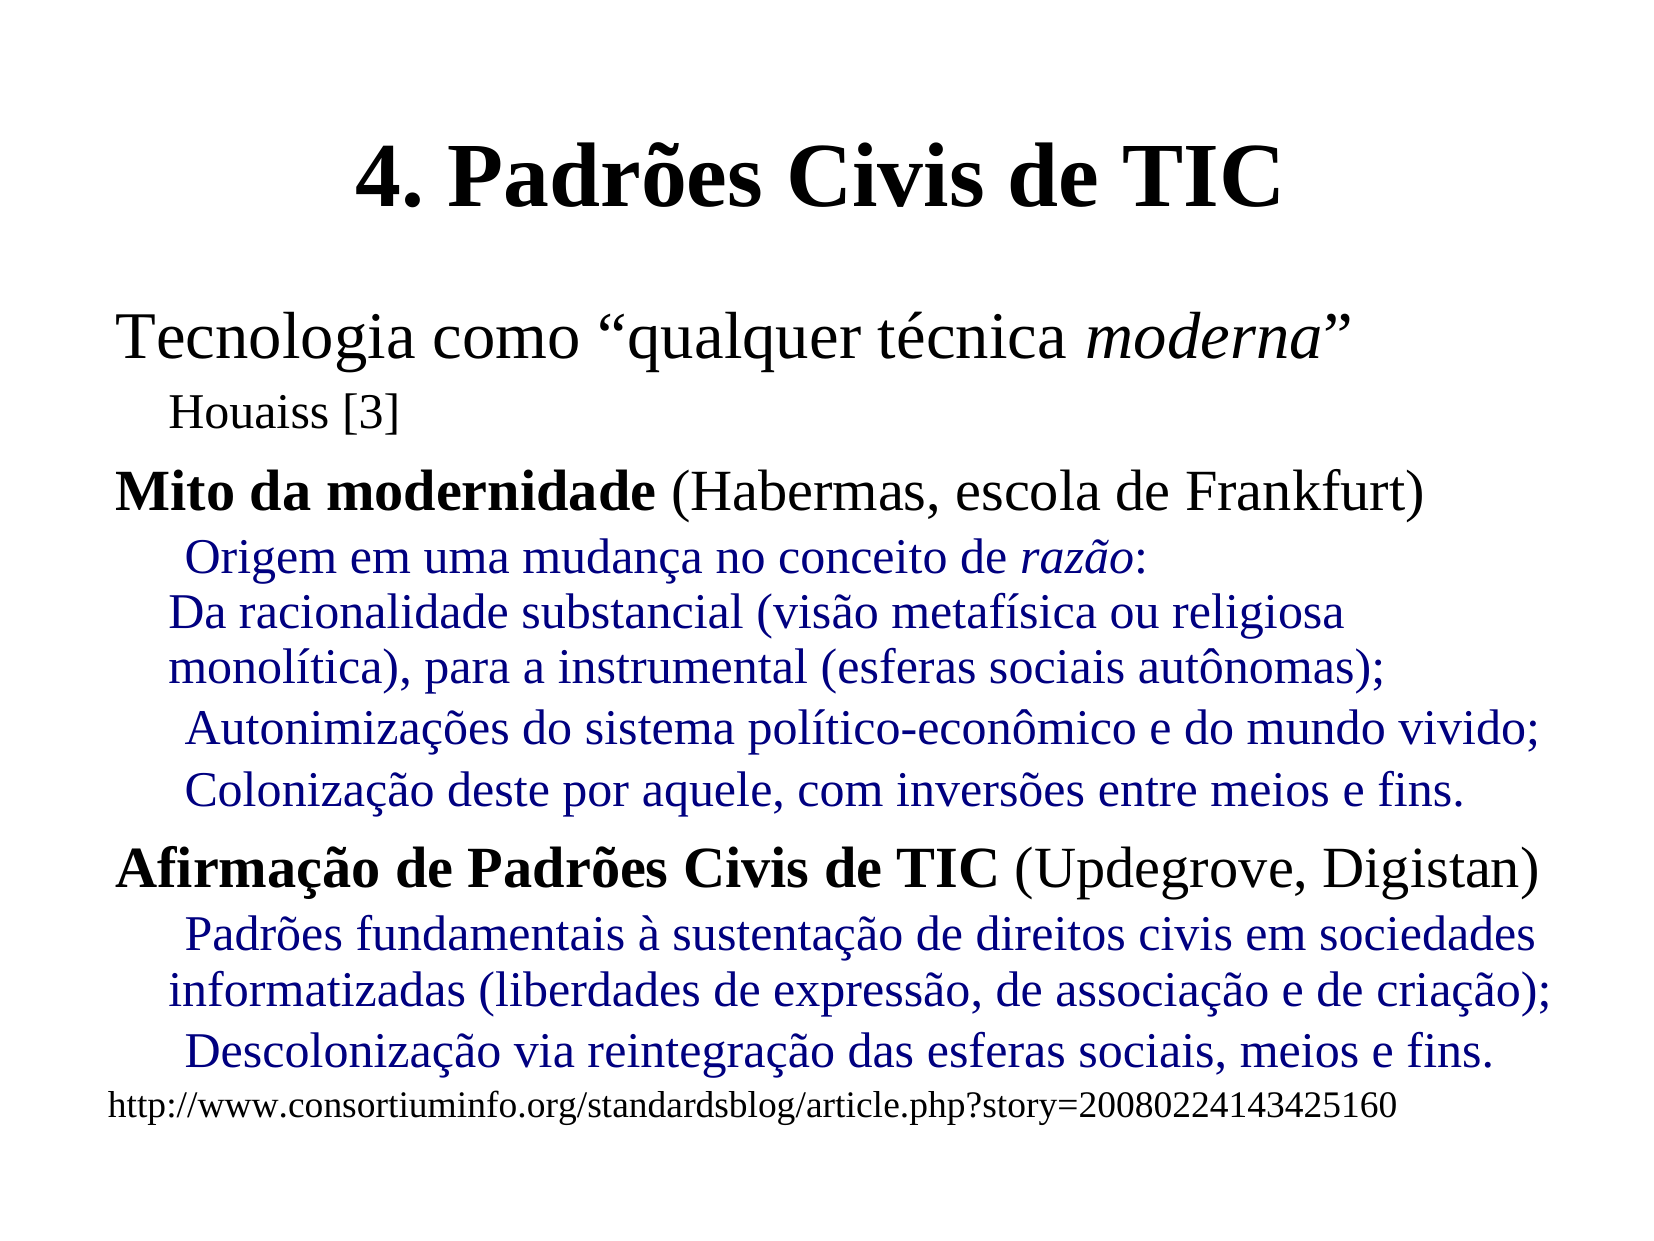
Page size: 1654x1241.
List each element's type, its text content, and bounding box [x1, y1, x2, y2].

title 4. Padrões Civis de TIC [100, 81, 1543, 269]
text_box Tecnologia como “qualquer técnica moderna” Houaiss [3] Mito da modernidade (Habermas, escola de Frankfurt) Origem em uma mudança no conceito de razão: Da racionalidade substancial (visão metafísica ou religiosa monolítica), para a instrumental (esferas sociais autônomas); Autonimizações do sistema político-econômico e do mundo vivido; Colonização deste por aquele, com inversões entre meios e fins. Afirmação de Padrões Civis de TIC (Updegrove, Digistan) Padrões fundamentais à sustentação de direitos civis em sociedades informatizadas (liberdades de expressão, de associação e de criação); Descolonização via reintegração das esferas sociais, meios e fins. http://www.consortiuminfo.org/standardsblog/article.php?story=20080224143425160 [105, 284, 1568, 1197]
